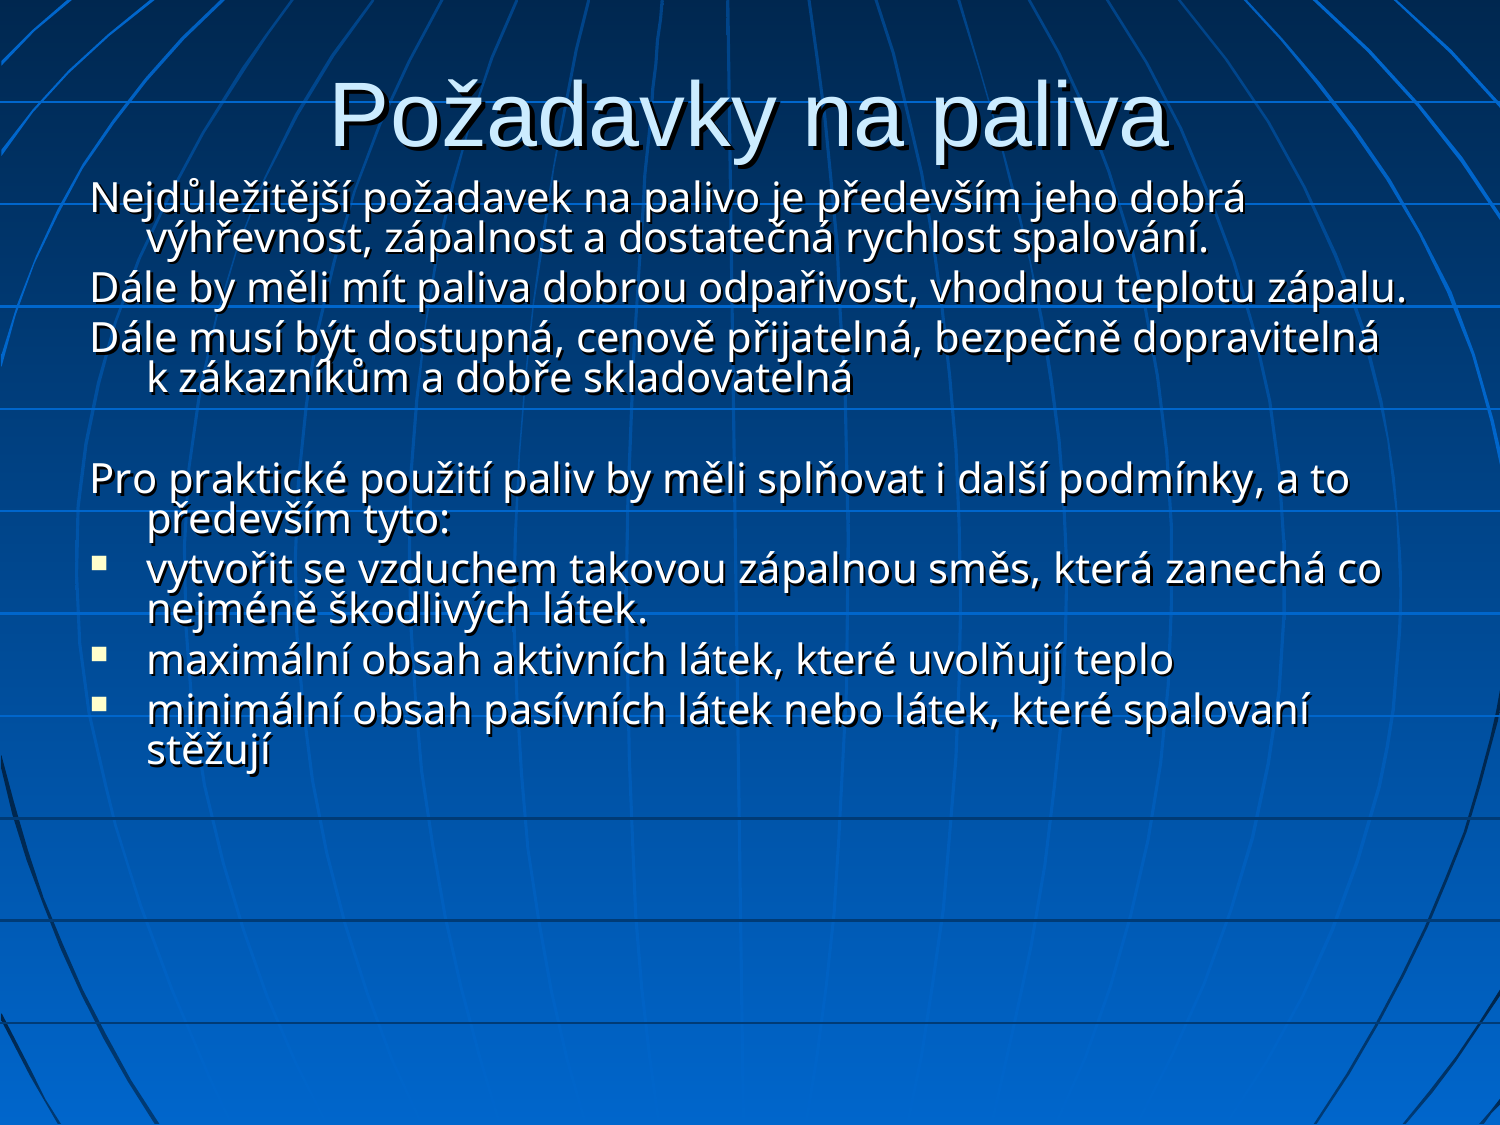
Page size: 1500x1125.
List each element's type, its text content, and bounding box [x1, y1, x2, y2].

title Požadavky na paliva [75, 45, 1426, 172]
list Nejdůležitější požadavek na palivo je především jeho dobrá výhřevnost, zápalnost a dostatečná rychlost spalování. Dále by měli mít paliva dobrou odpařivost, vhodnou teplotu zápalu. Dále musí být dostupná, cenově přijatelná, bezpečně dopravitelná k zákazníkům a dobře skladovatelná Pro praktické použití paliv by měli splňovat i další podmínky, a to především tyto: vytvořit se vzduchem takovou zápalnou směs, která zanechá co nejméně škodlivých látek. maximální obsah aktivních látek, které uvolňují teplo minimální obsah pasívních látek nebo látek, které spalovaní stěžují [75, 172, 1426, 1125]
